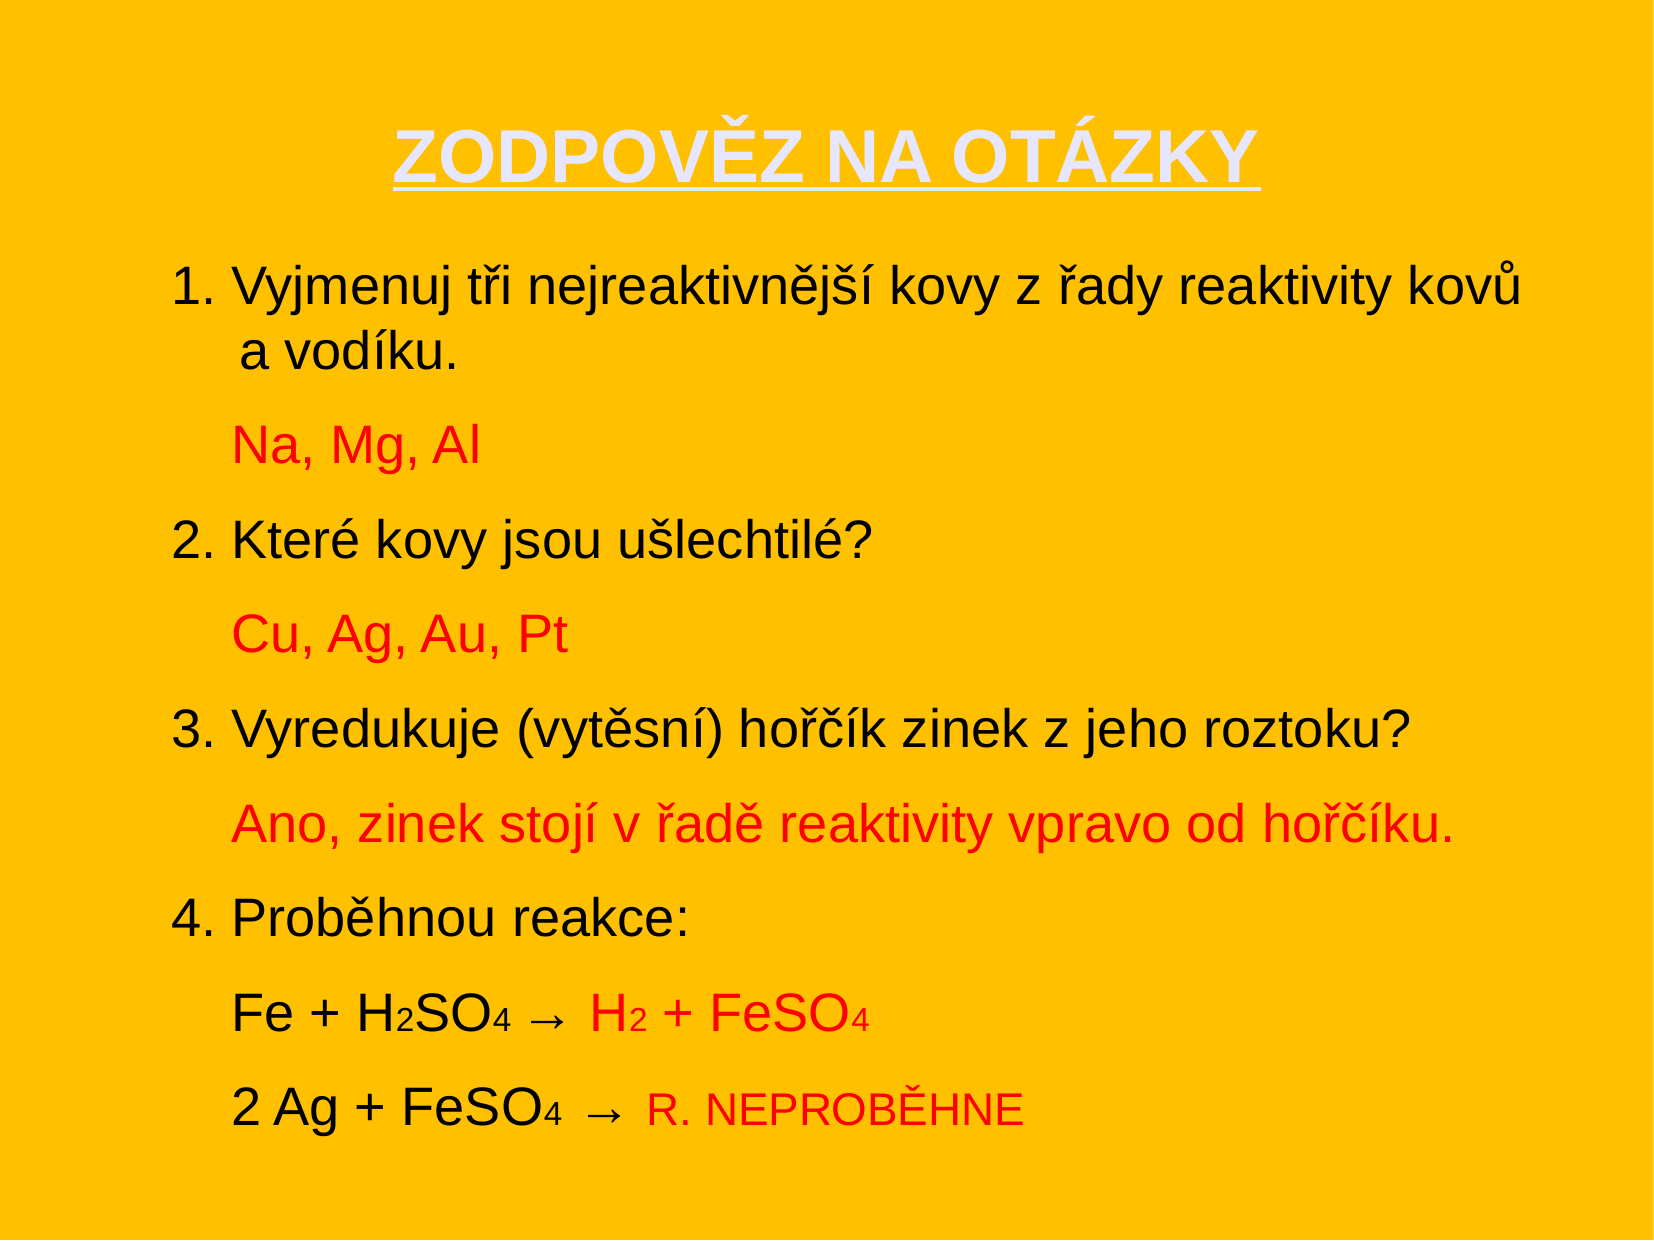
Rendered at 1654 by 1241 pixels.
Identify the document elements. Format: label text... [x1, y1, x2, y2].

list 1. Vyjmenuj tři nejreaktivnější kovy z řady reaktivity kovů a vodíku. Na, Mg, Al 2. Které kovy jsou ušlechtilé? Cu, Ag, Au, Pt 3. Vyredukuje (vytěsní) hořčík zinek z jeho roztoku? Ano, zinek stojí v řadě reaktivity vpravo od hořčíku. 4. Proběhnou reakce: Fe + H2SO4 → H2 + FeSO4 2 Ag + FeSO4 → R. NEPROBĚHNE [82, 249, 1571, 1152]
title ZODPOVĚZ NA OTÁZKY [82, 49, 1571, 249]
